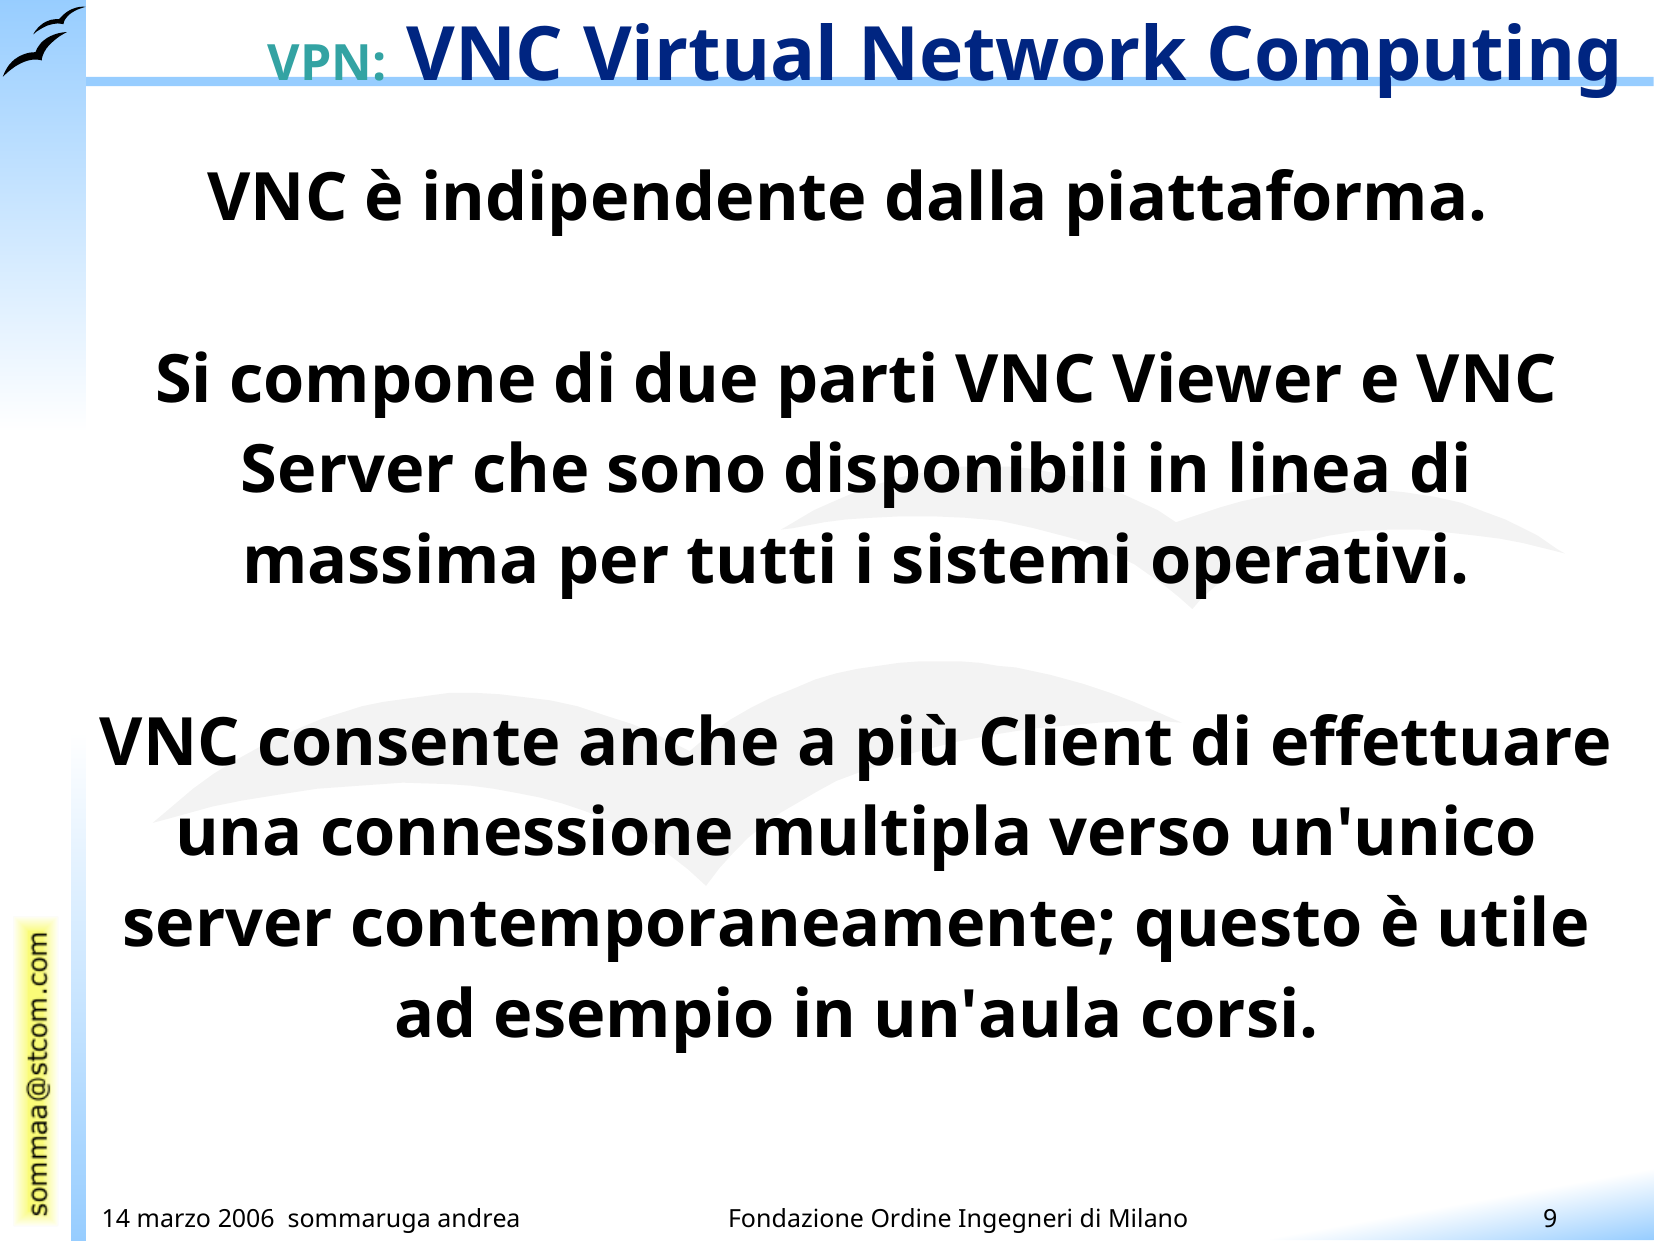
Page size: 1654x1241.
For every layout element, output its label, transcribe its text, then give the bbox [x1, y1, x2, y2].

picture [12, 915, 60, 1228]
subtitle VNC è indipendente dalla piattaforma. Si compone di due parti VNC Viewer e VNC Server che sono disponibili in linea di massima per tutti i sistemi operativi. VNC consente anche a più Client di effettuare una connessione multipla verso un'unico server contemporaneamente; questo è utile ad esempio in un'aula corsi. [85, 134, 1628, 1163]
title VPN: VNC Virtual Network Computing [85, 0, 1654, 104]
